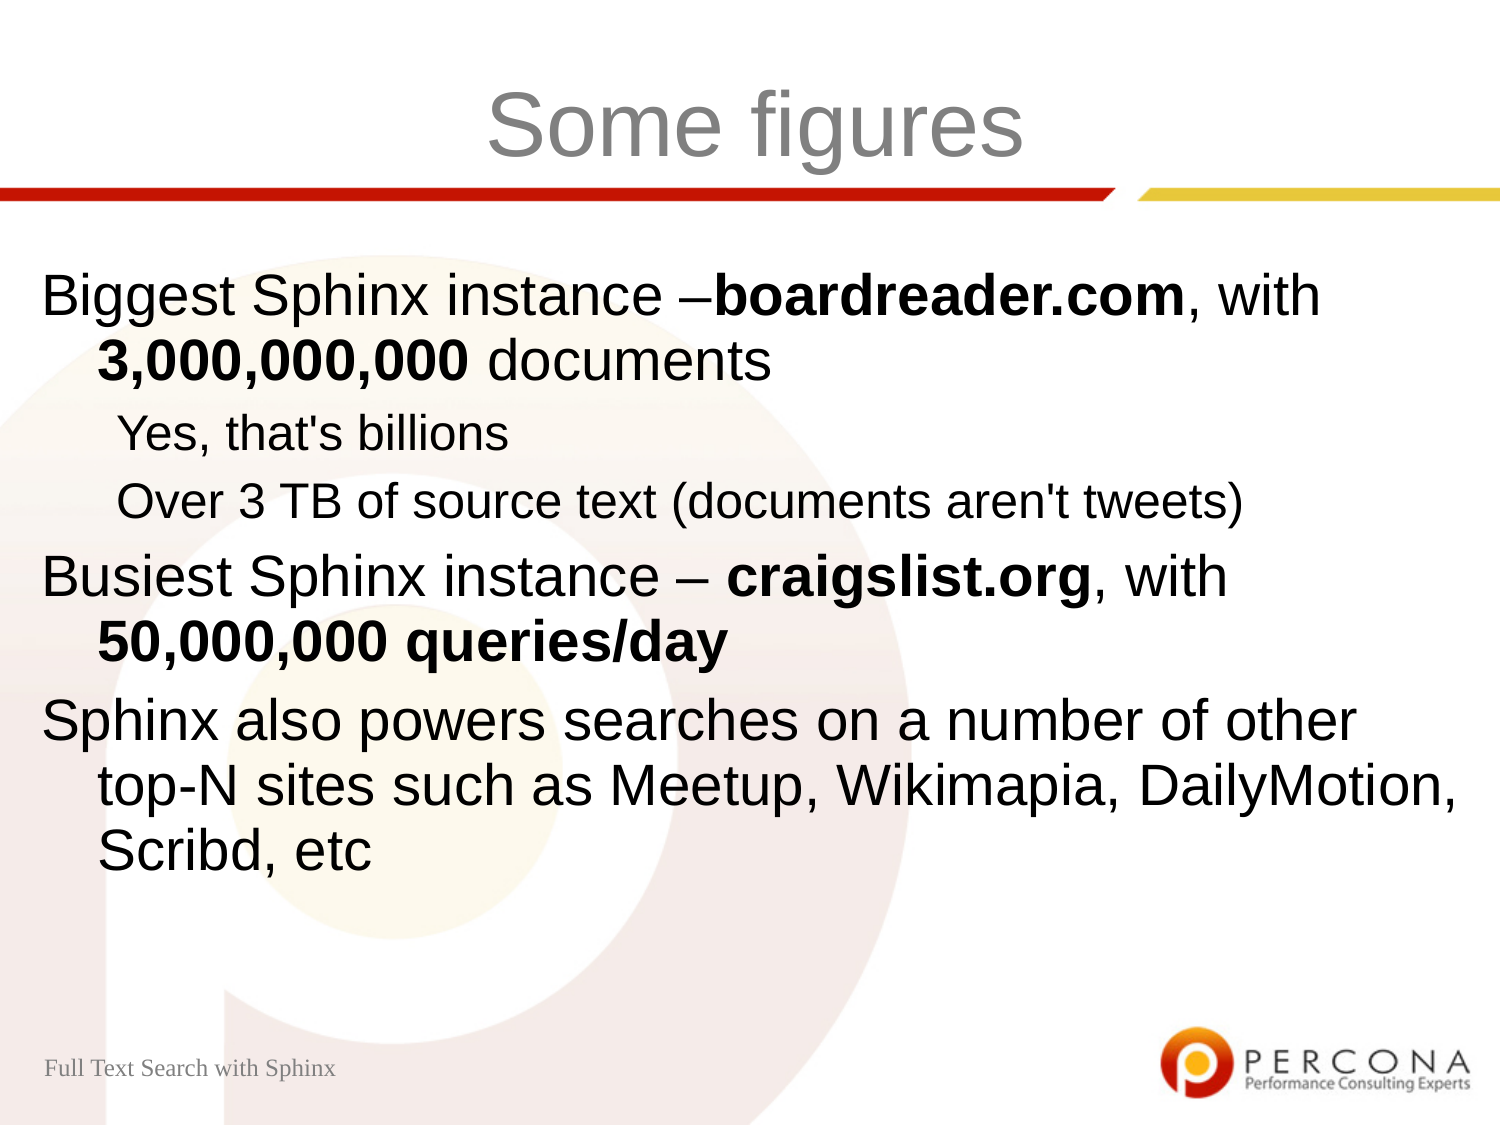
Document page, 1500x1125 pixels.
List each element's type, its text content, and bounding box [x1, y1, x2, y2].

title Some figures [41, 54, 1471, 195]
picture [0, 0, 1500, 1125]
list Biggest Sphinx instance –boardreader.com, with 3,000,000,000 documents Yes, that's billions Over 3 TB of source text (documents aren't tweets) Busiest Sphinx instance – craigslist.org, with 50,000,000 queries/day Sphinx also powers searches on a number of other top-N sites such as Meetup, Wikimapia, DailyMotion, Scribd, etc [41, 262, 1471, 991]
